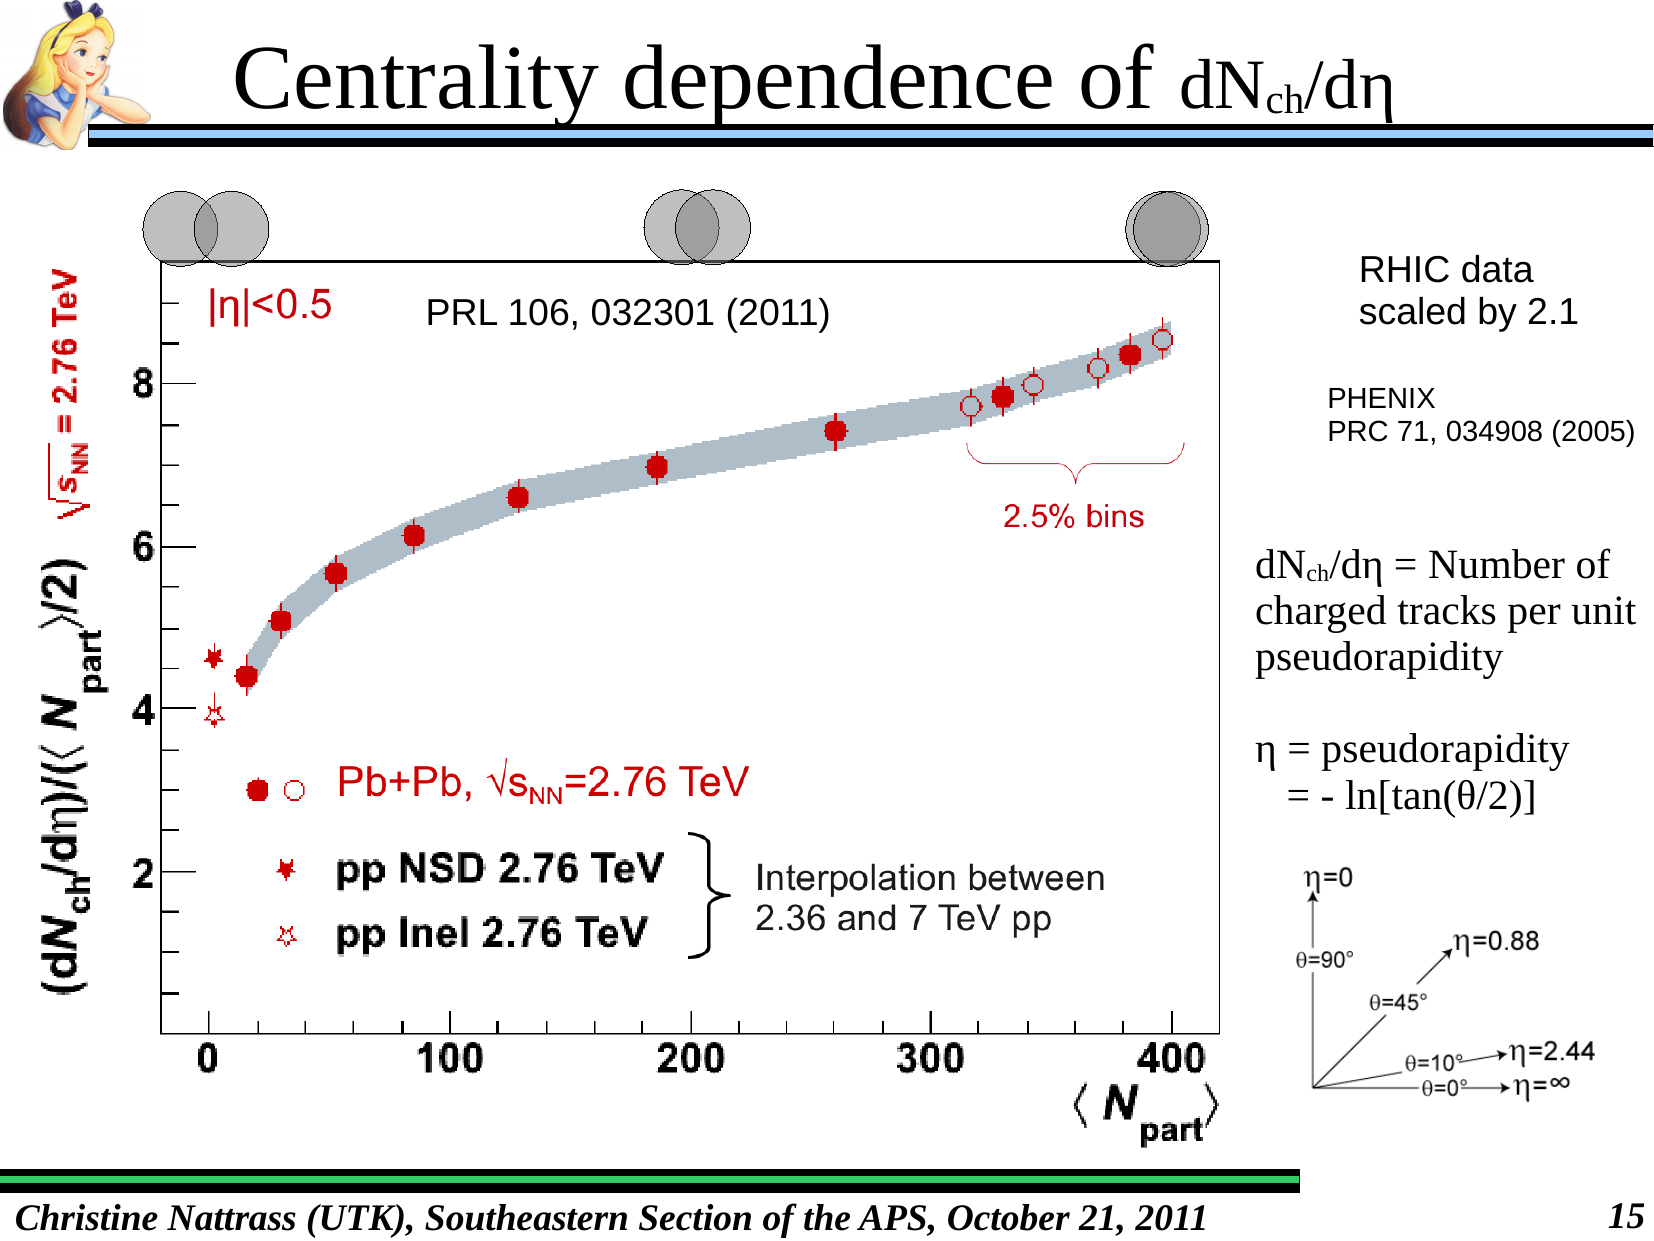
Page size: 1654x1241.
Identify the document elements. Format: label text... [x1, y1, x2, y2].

picture [38, 260, 1220, 1149]
picture [3, 0, 151, 150]
text_box RHIC data scaled by 2.1 [1344, 240, 1607, 340]
text_box [142, 191, 269, 267]
title Centrality dependence of dNch/dη [70, 15, 1559, 139]
text_box dNch/dη = Number of charged tracks per unit pseudorapidity η = pseudorapidity = - ln[tan(θ/2)] [1255, 533, 1653, 826]
text_box PRL 106, 032301 (2011) [410, 284, 899, 342]
text_box [643, 189, 751, 265]
picture [1295, 862, 1596, 1107]
text_box [1125, 191, 1209, 267]
text_box PHENIX PRC 71, 034908 (2005) [1312, 375, 1653, 456]
